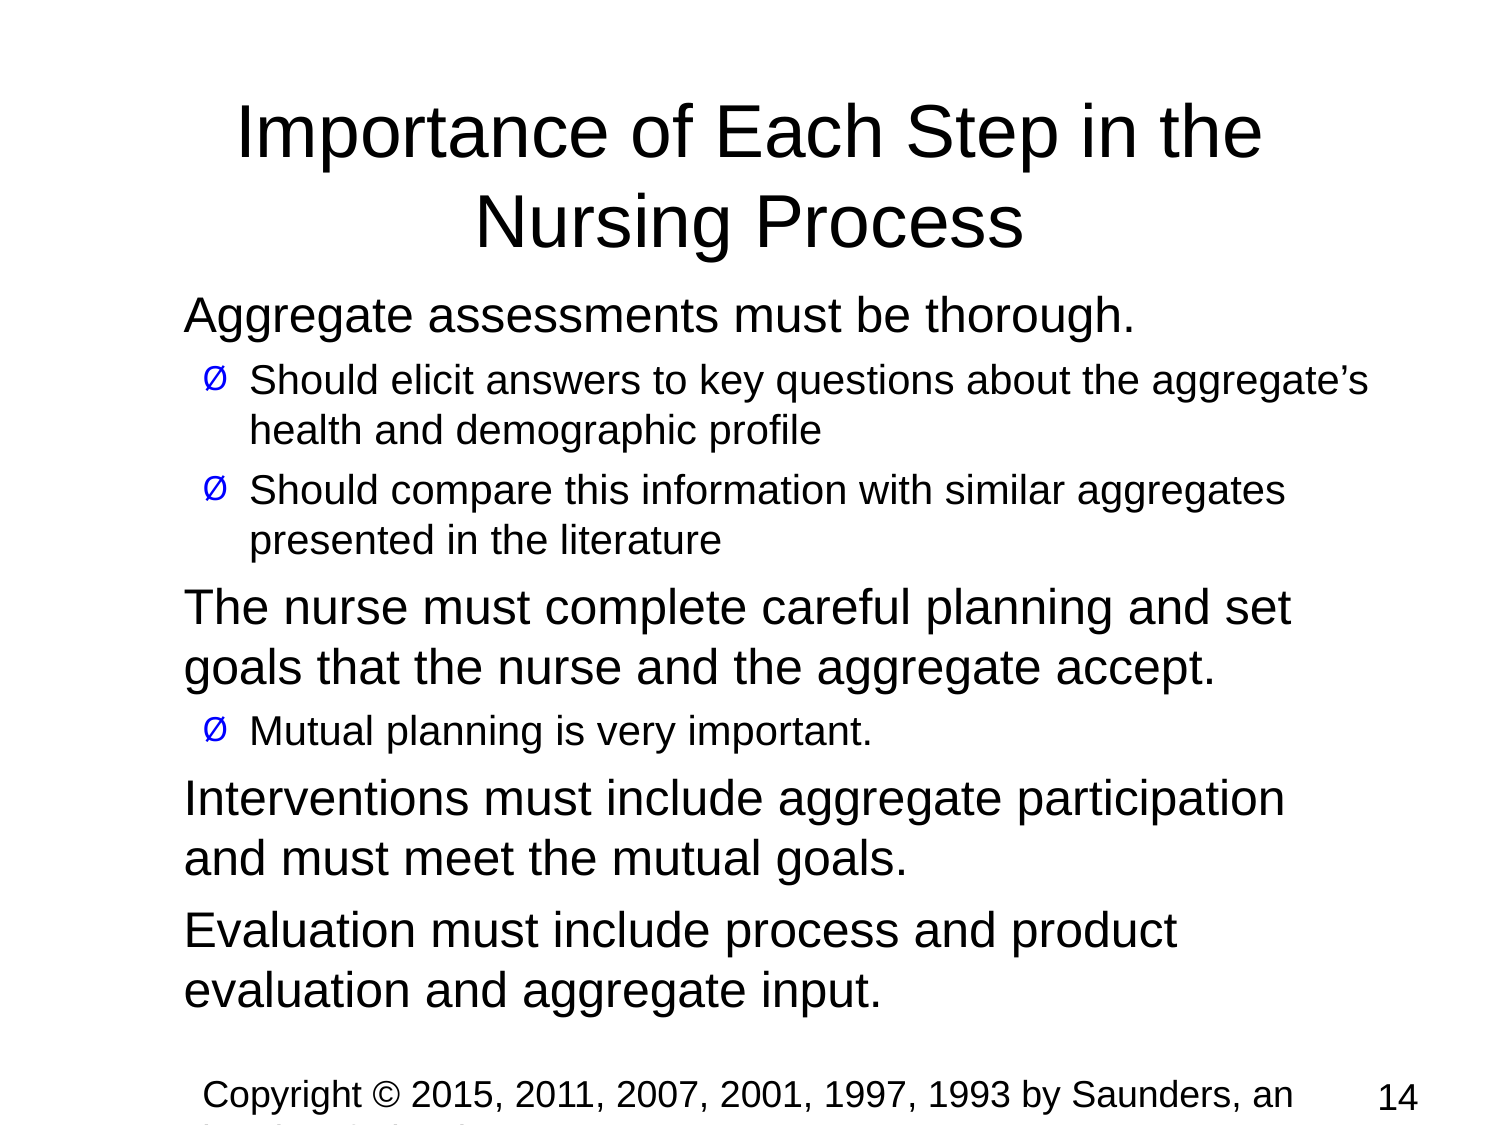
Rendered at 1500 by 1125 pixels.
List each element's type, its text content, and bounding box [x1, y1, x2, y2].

list Aggregate assessments must be thorough. Should elicit answers to key questions about the aggregate’s health and demographic profile Should compare this information with similar aggregates presented in the literature The nurse must complete careful planning and set goals that the nurse and the aggregate accept. Mutual planning is very important. Interventions must include aggregate participation and must meet the mutual goals. Evaluation must include process and product evaluation and aggregate input. [112, 275, 1388, 1050]
slide_number <number> [1362, 1065, 1463, 1125]
title Importance of Each Step in the Nursing Process [112, 75, 1388, 250]
footer Copyright © 2015, 2011, 2007, 2001, 1997, 1993 by Saunders, an imprint of Elsevier Inc. [187, 1062, 1313, 1125]
